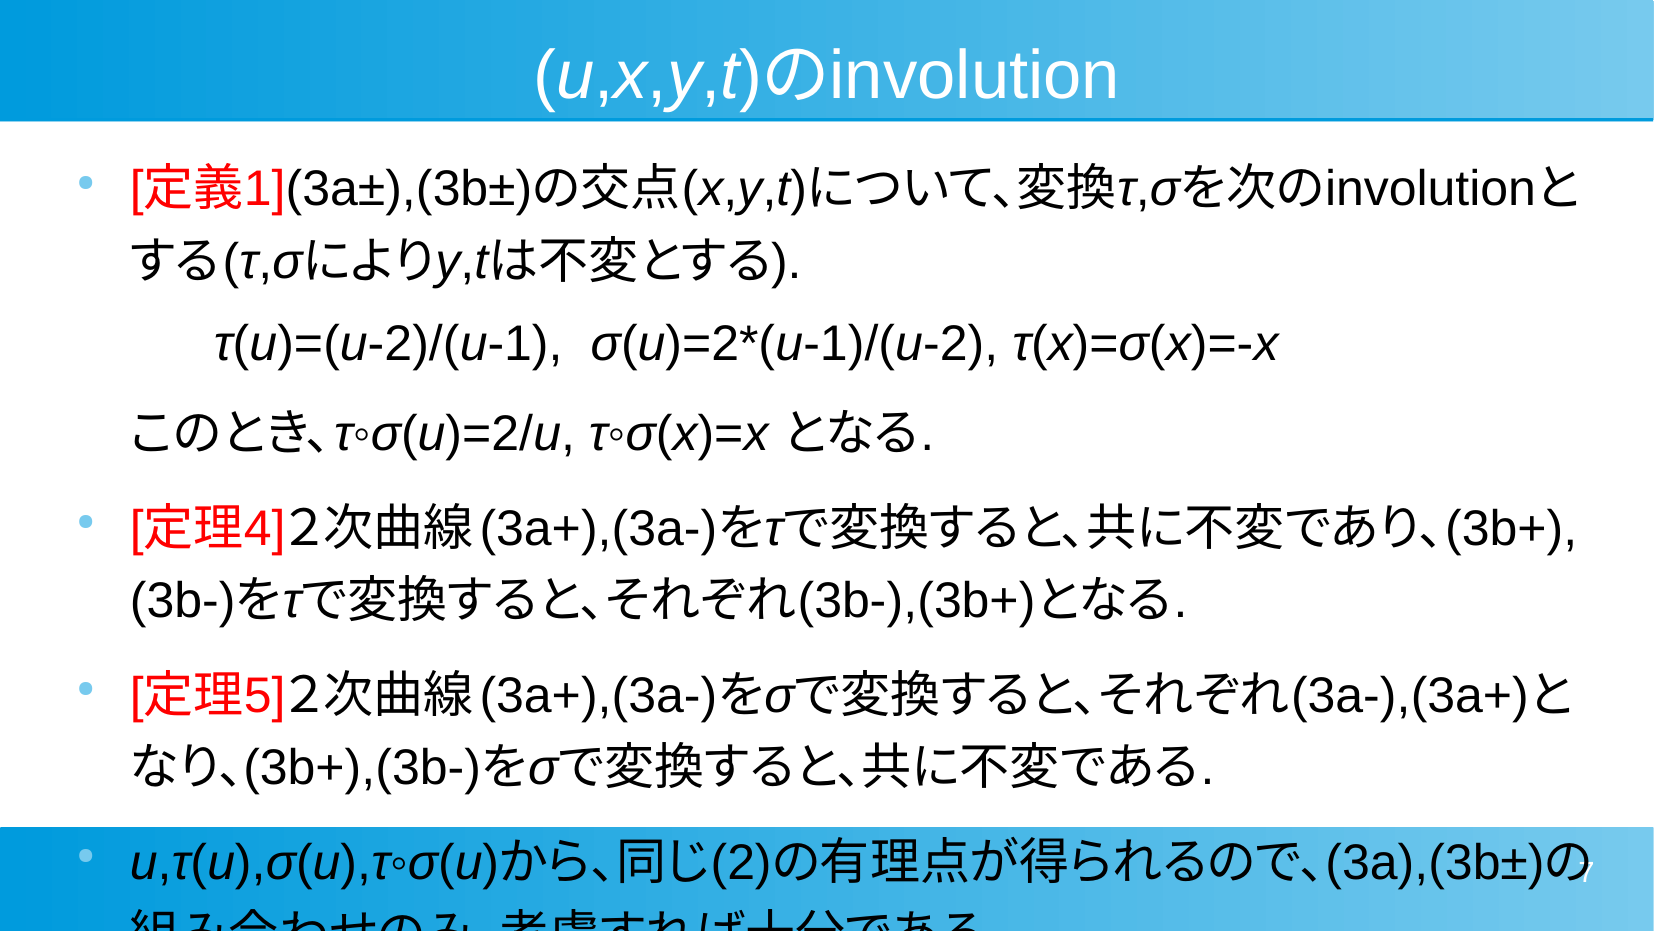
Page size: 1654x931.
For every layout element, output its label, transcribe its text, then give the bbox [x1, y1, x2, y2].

list [定義1](3a±),(3b±)の交点(x,y,t)について、変換τ,σを次のinvolutionとする(τ,σによりy,tは不変とする). τ(u)=(u-2)/(u-1), σ(u)=2*(u-1)/(u-2), τ(x)=σ(x)=-x このとき、τ◦σ(u)=2/u, τ◦σ(x)=x となる. [定理4]２次曲線(3a+),(3a-)をτで変換すると、共に不変であり、(3b+),(3b-)をτで変換すると、それぞれ(3b-),(3b+)となる. [定理5]２次曲線(3a+),(3a-)をσで変換すると、それぞれ(3a-),(3a+)となり、(3b+),(3b-)をσで変換すると、共に不変である. u,τ(u),σ(u),τ◦σ(u)から、同じ(2)の有理点が得られるので、(3a),(3b±)の組み合わせのみ、考慮すれば十分である. [59, 147, 1595, 827]
title (u,x,y,t)のinvolution [59, 29, 1595, 108]
